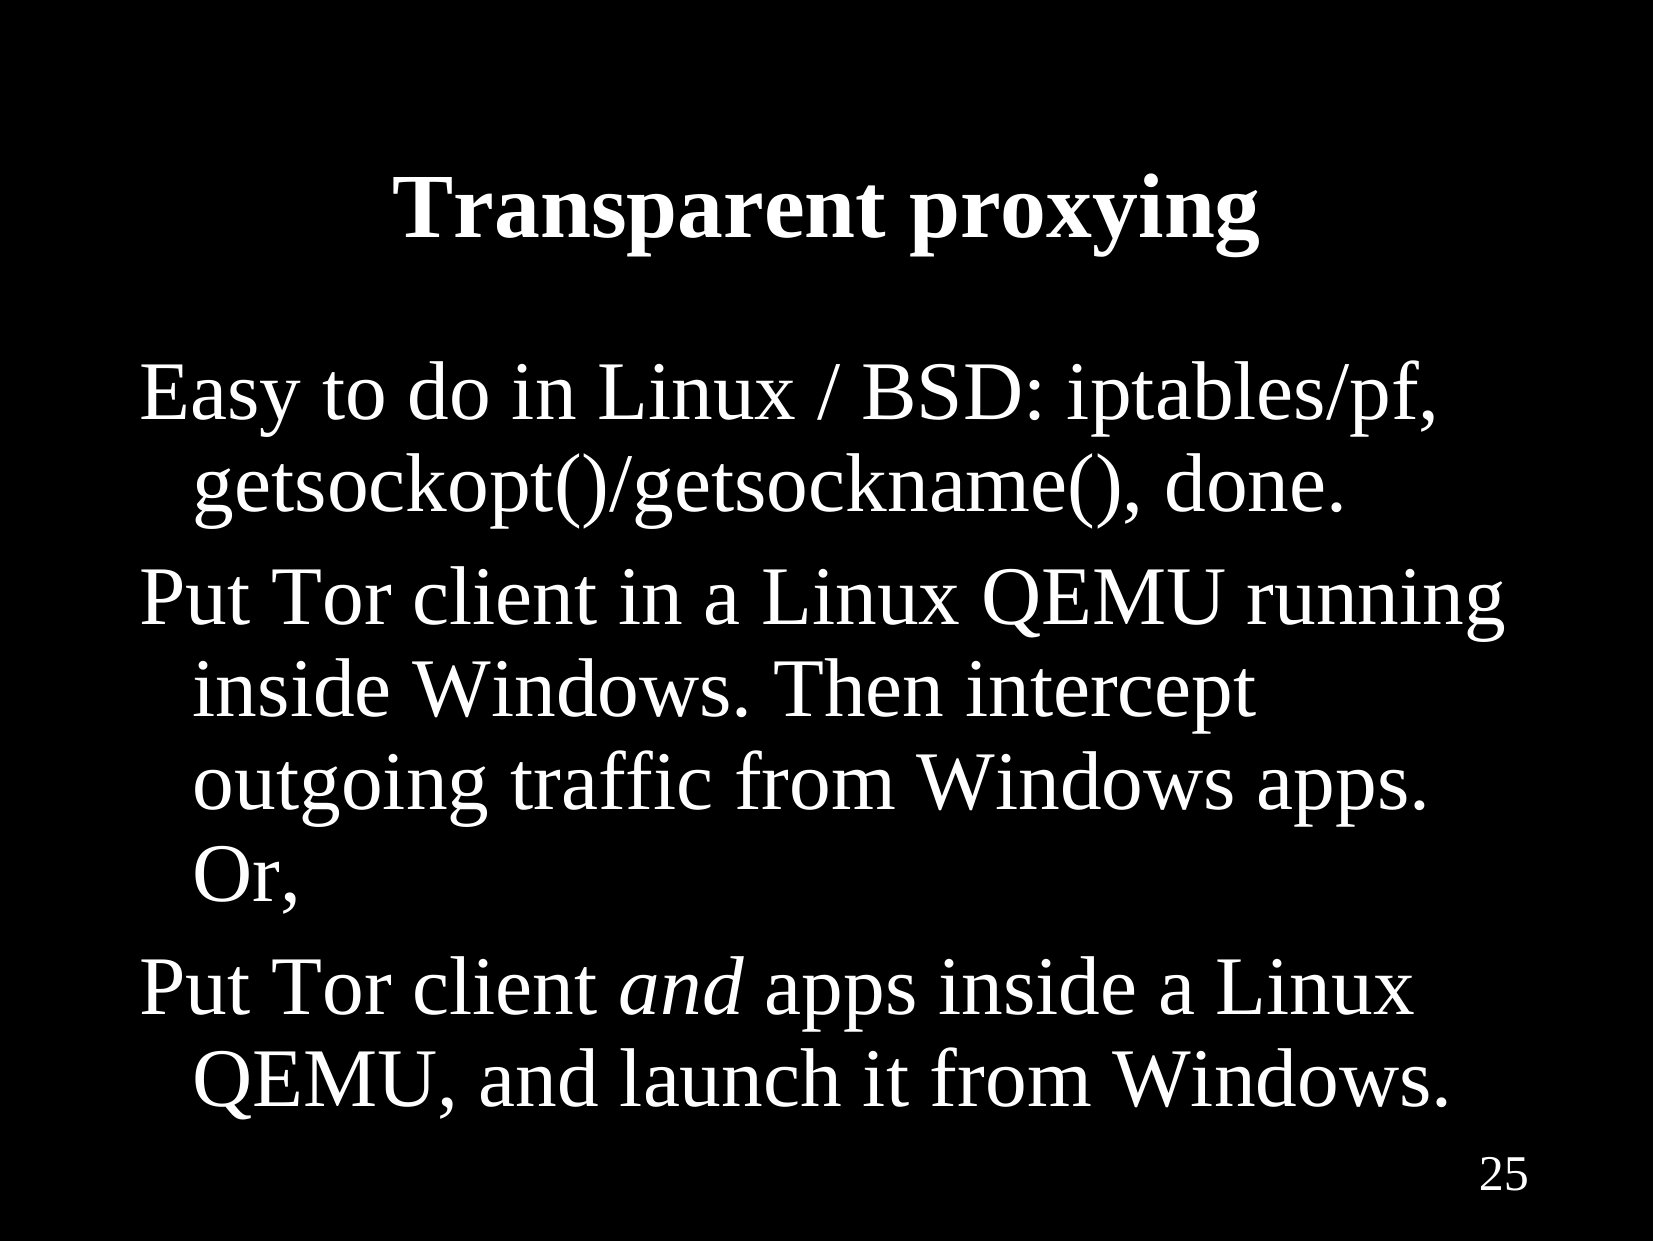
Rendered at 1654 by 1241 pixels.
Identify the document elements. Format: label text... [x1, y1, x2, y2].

list Easy to do in Linux / BSD: iptables/pf, getsockopt()/getsockname(), done. Put Tor client in a Linux QEMU running inside Windows. Then intercept outgoing traffic from Windows apps. Or, Put Tor client and apps inside a Linux QEMU, and launch it from Windows. [121, 344, 1534, 1127]
title Transparent proxying [121, 102, 1534, 311]
